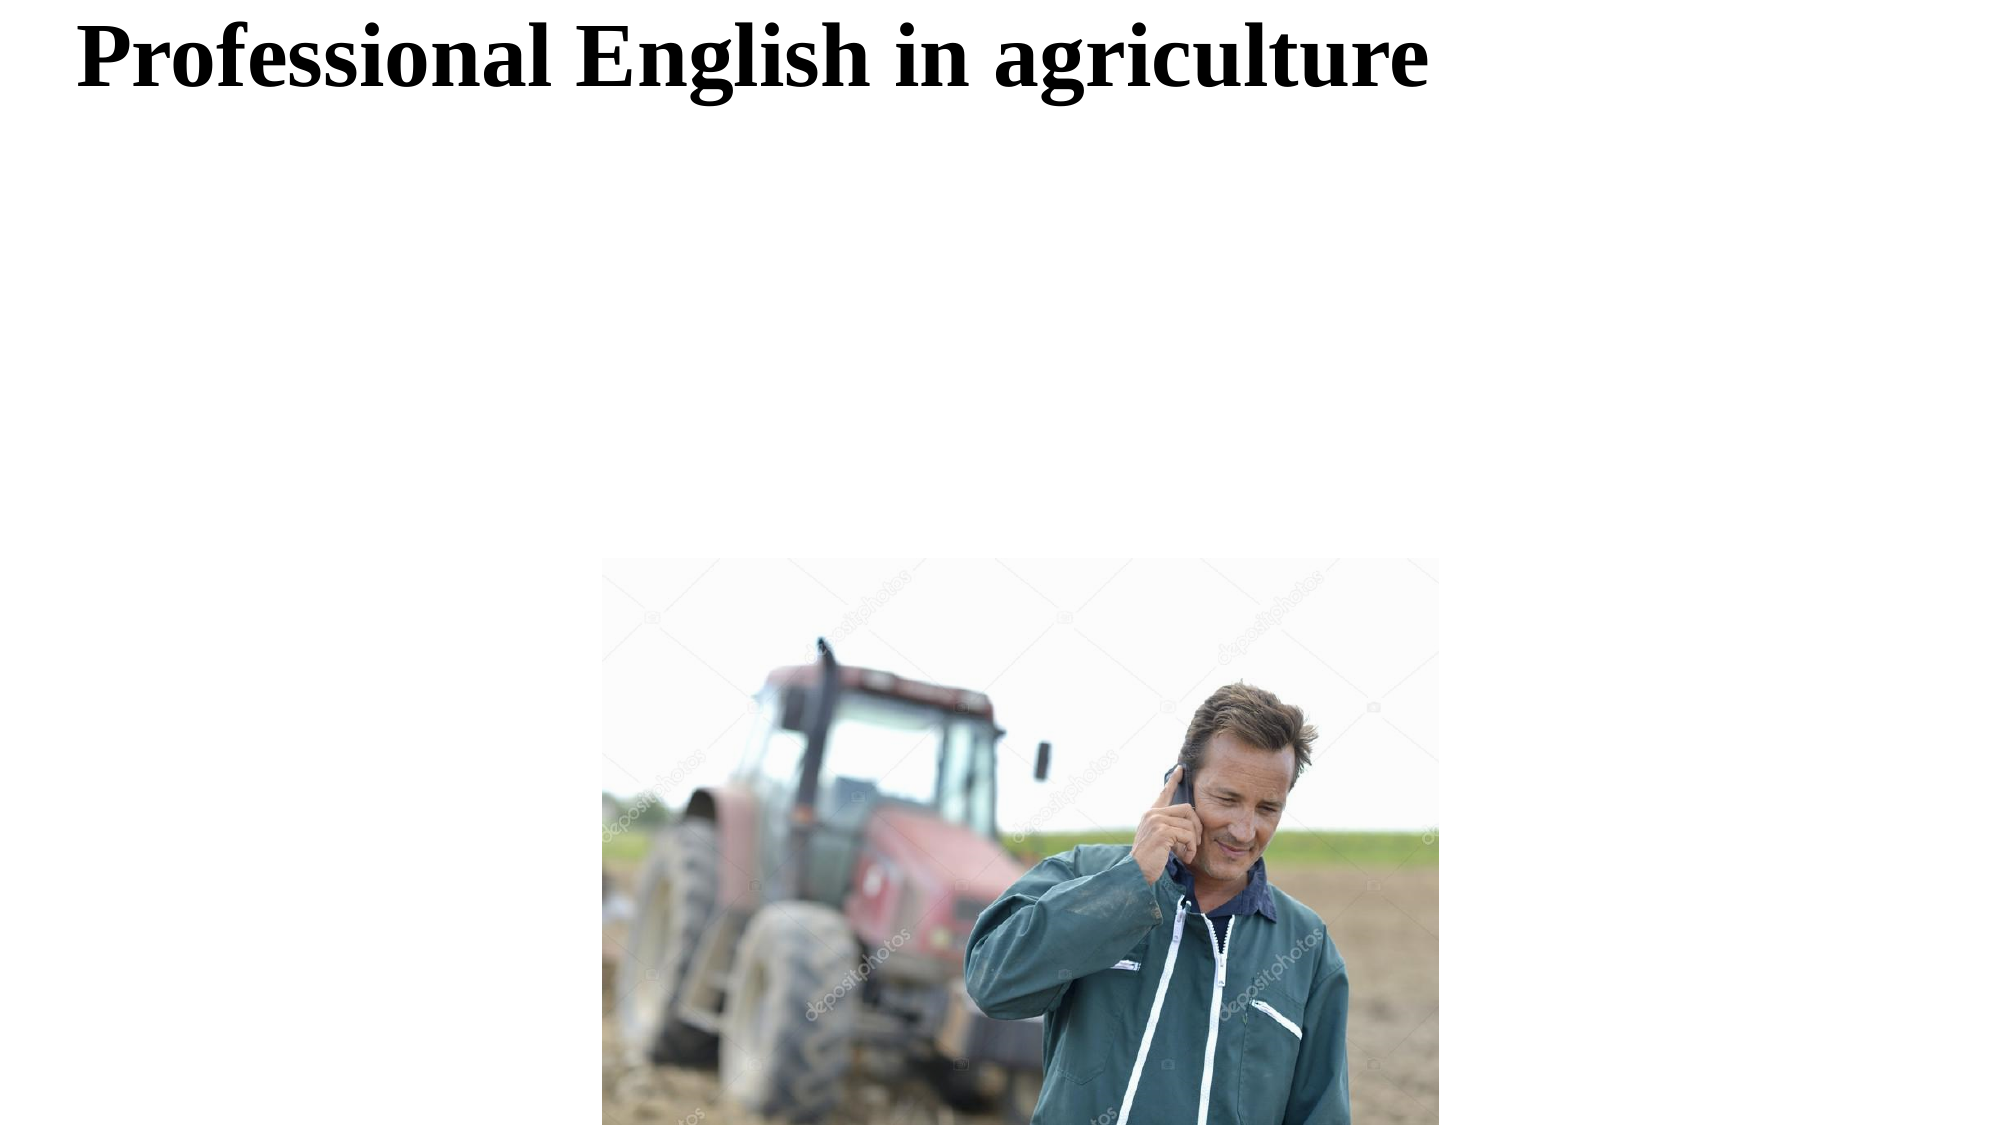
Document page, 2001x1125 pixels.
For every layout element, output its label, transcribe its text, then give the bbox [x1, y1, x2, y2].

picture [602, 558, 1439, 1125]
title Professional English in agriculture [61, 0, 1949, 559]
